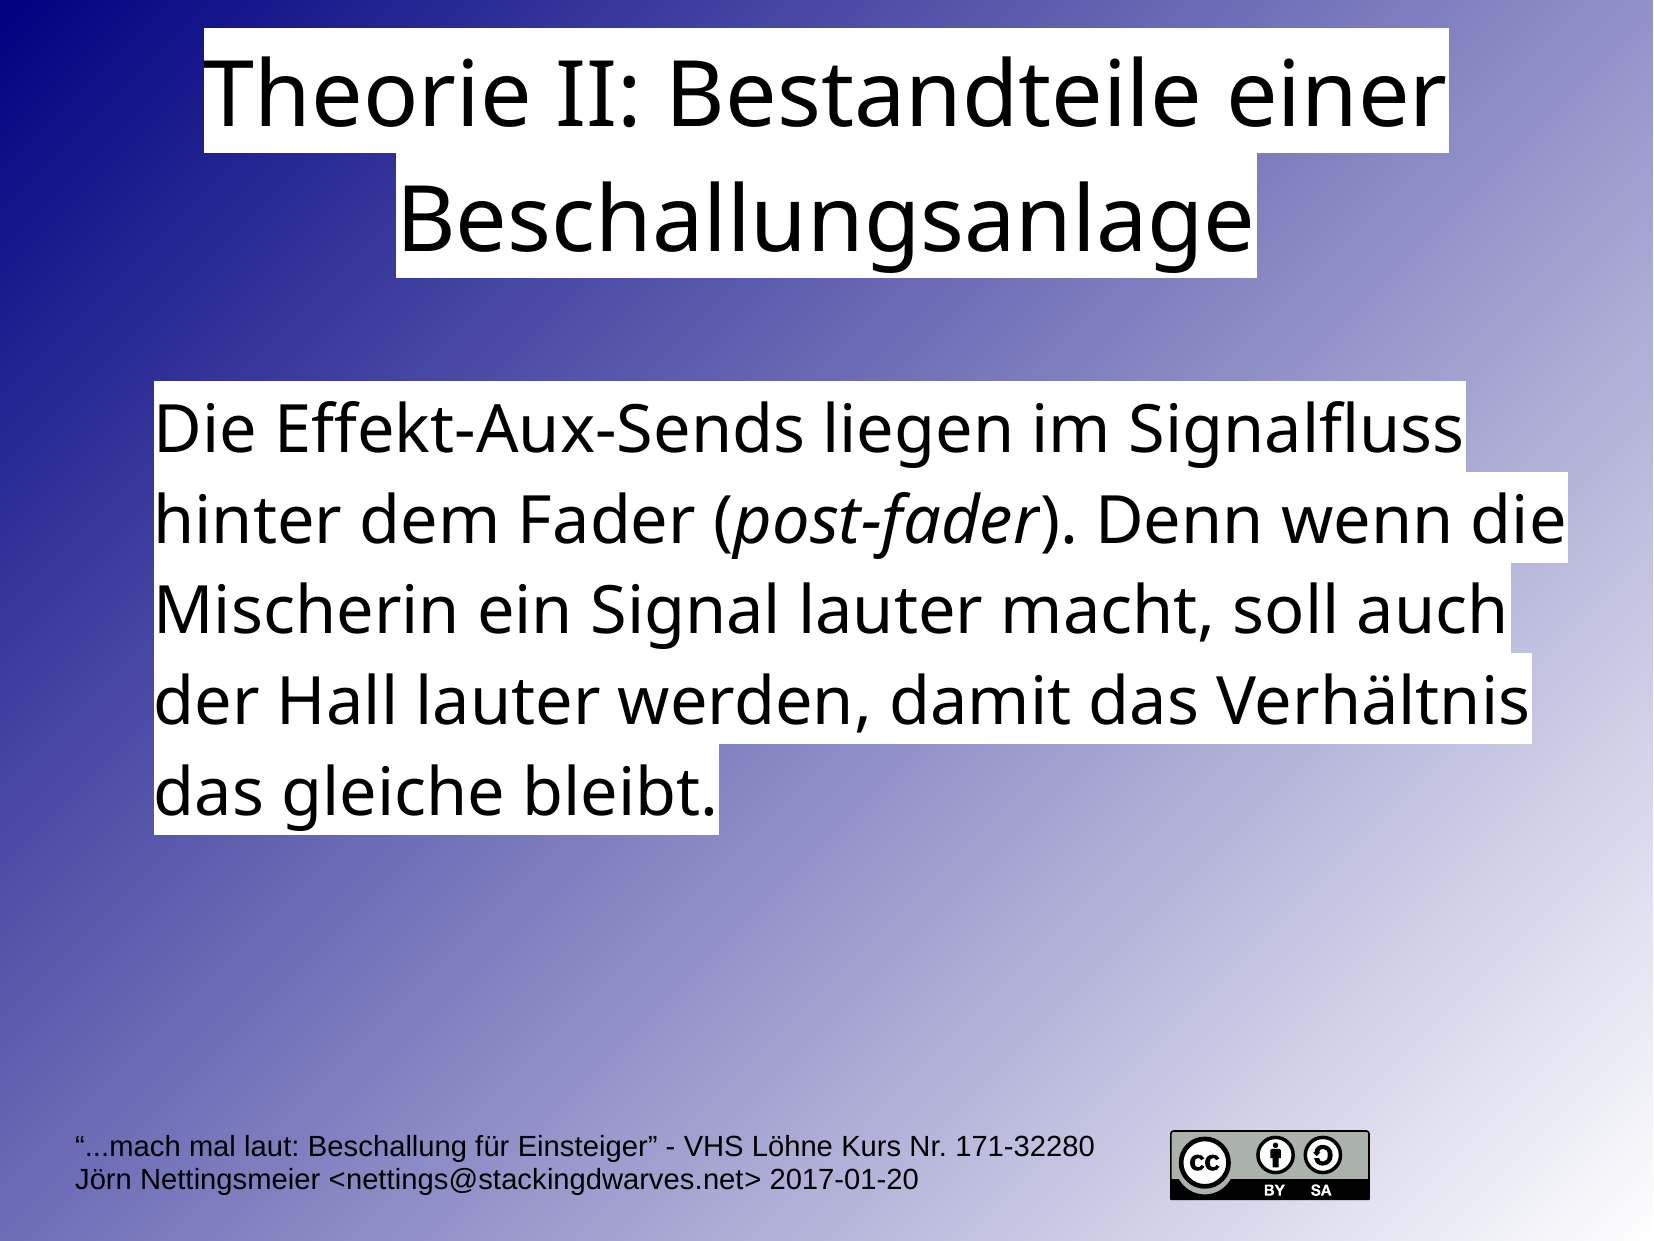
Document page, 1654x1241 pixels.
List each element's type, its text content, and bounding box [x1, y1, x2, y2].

title Theorie II: Bestandteile einer Beschallungsanlage [82, 27, 1571, 279]
list Die Effekt-Aux-Sends liegen im Signalfluss hinter dem Fader (post-fader). Denn wenn die Mischerin ein Signal lauter macht, soll auch der Hall lauter werden, damit das Verhältnis das gleiche bleibt. [82, 290, 1571, 1010]
